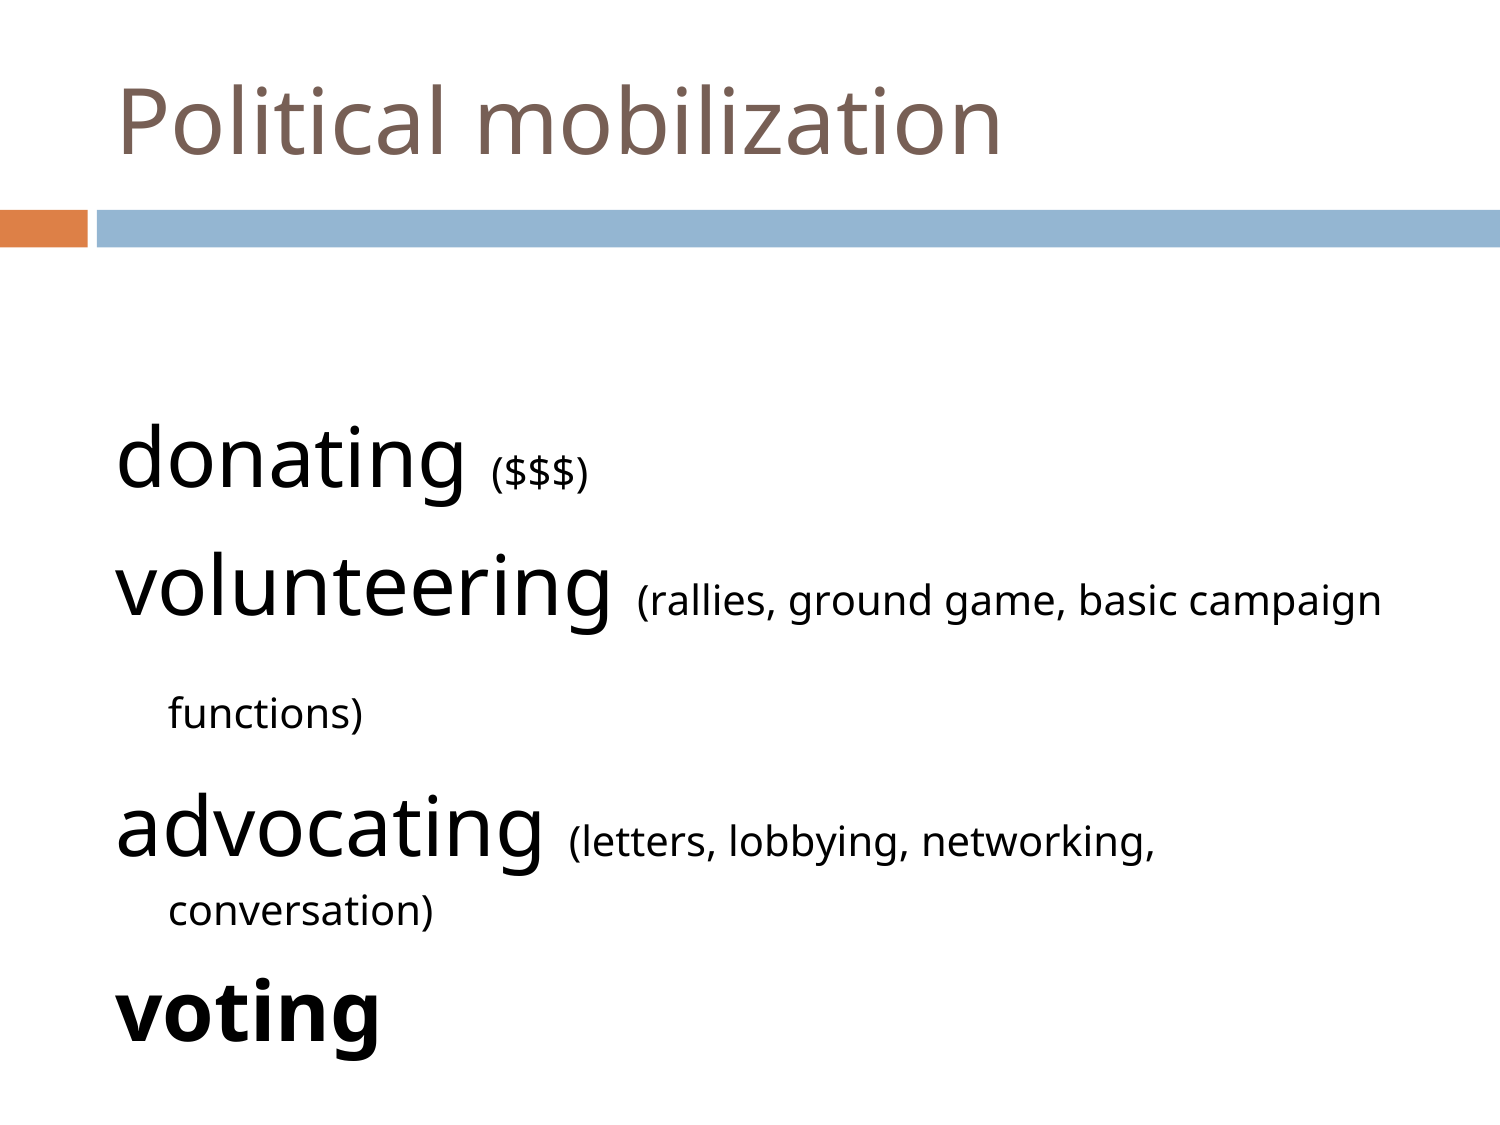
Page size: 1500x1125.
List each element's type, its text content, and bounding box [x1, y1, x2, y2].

list donating ($$$) volunteering (rallies, ground game, basic campaign functions) advocating (letters, lobbying, networking, conversation) voting [100, 262, 1438, 1001]
title Political mobilization [100, 37, 1438, 201]
